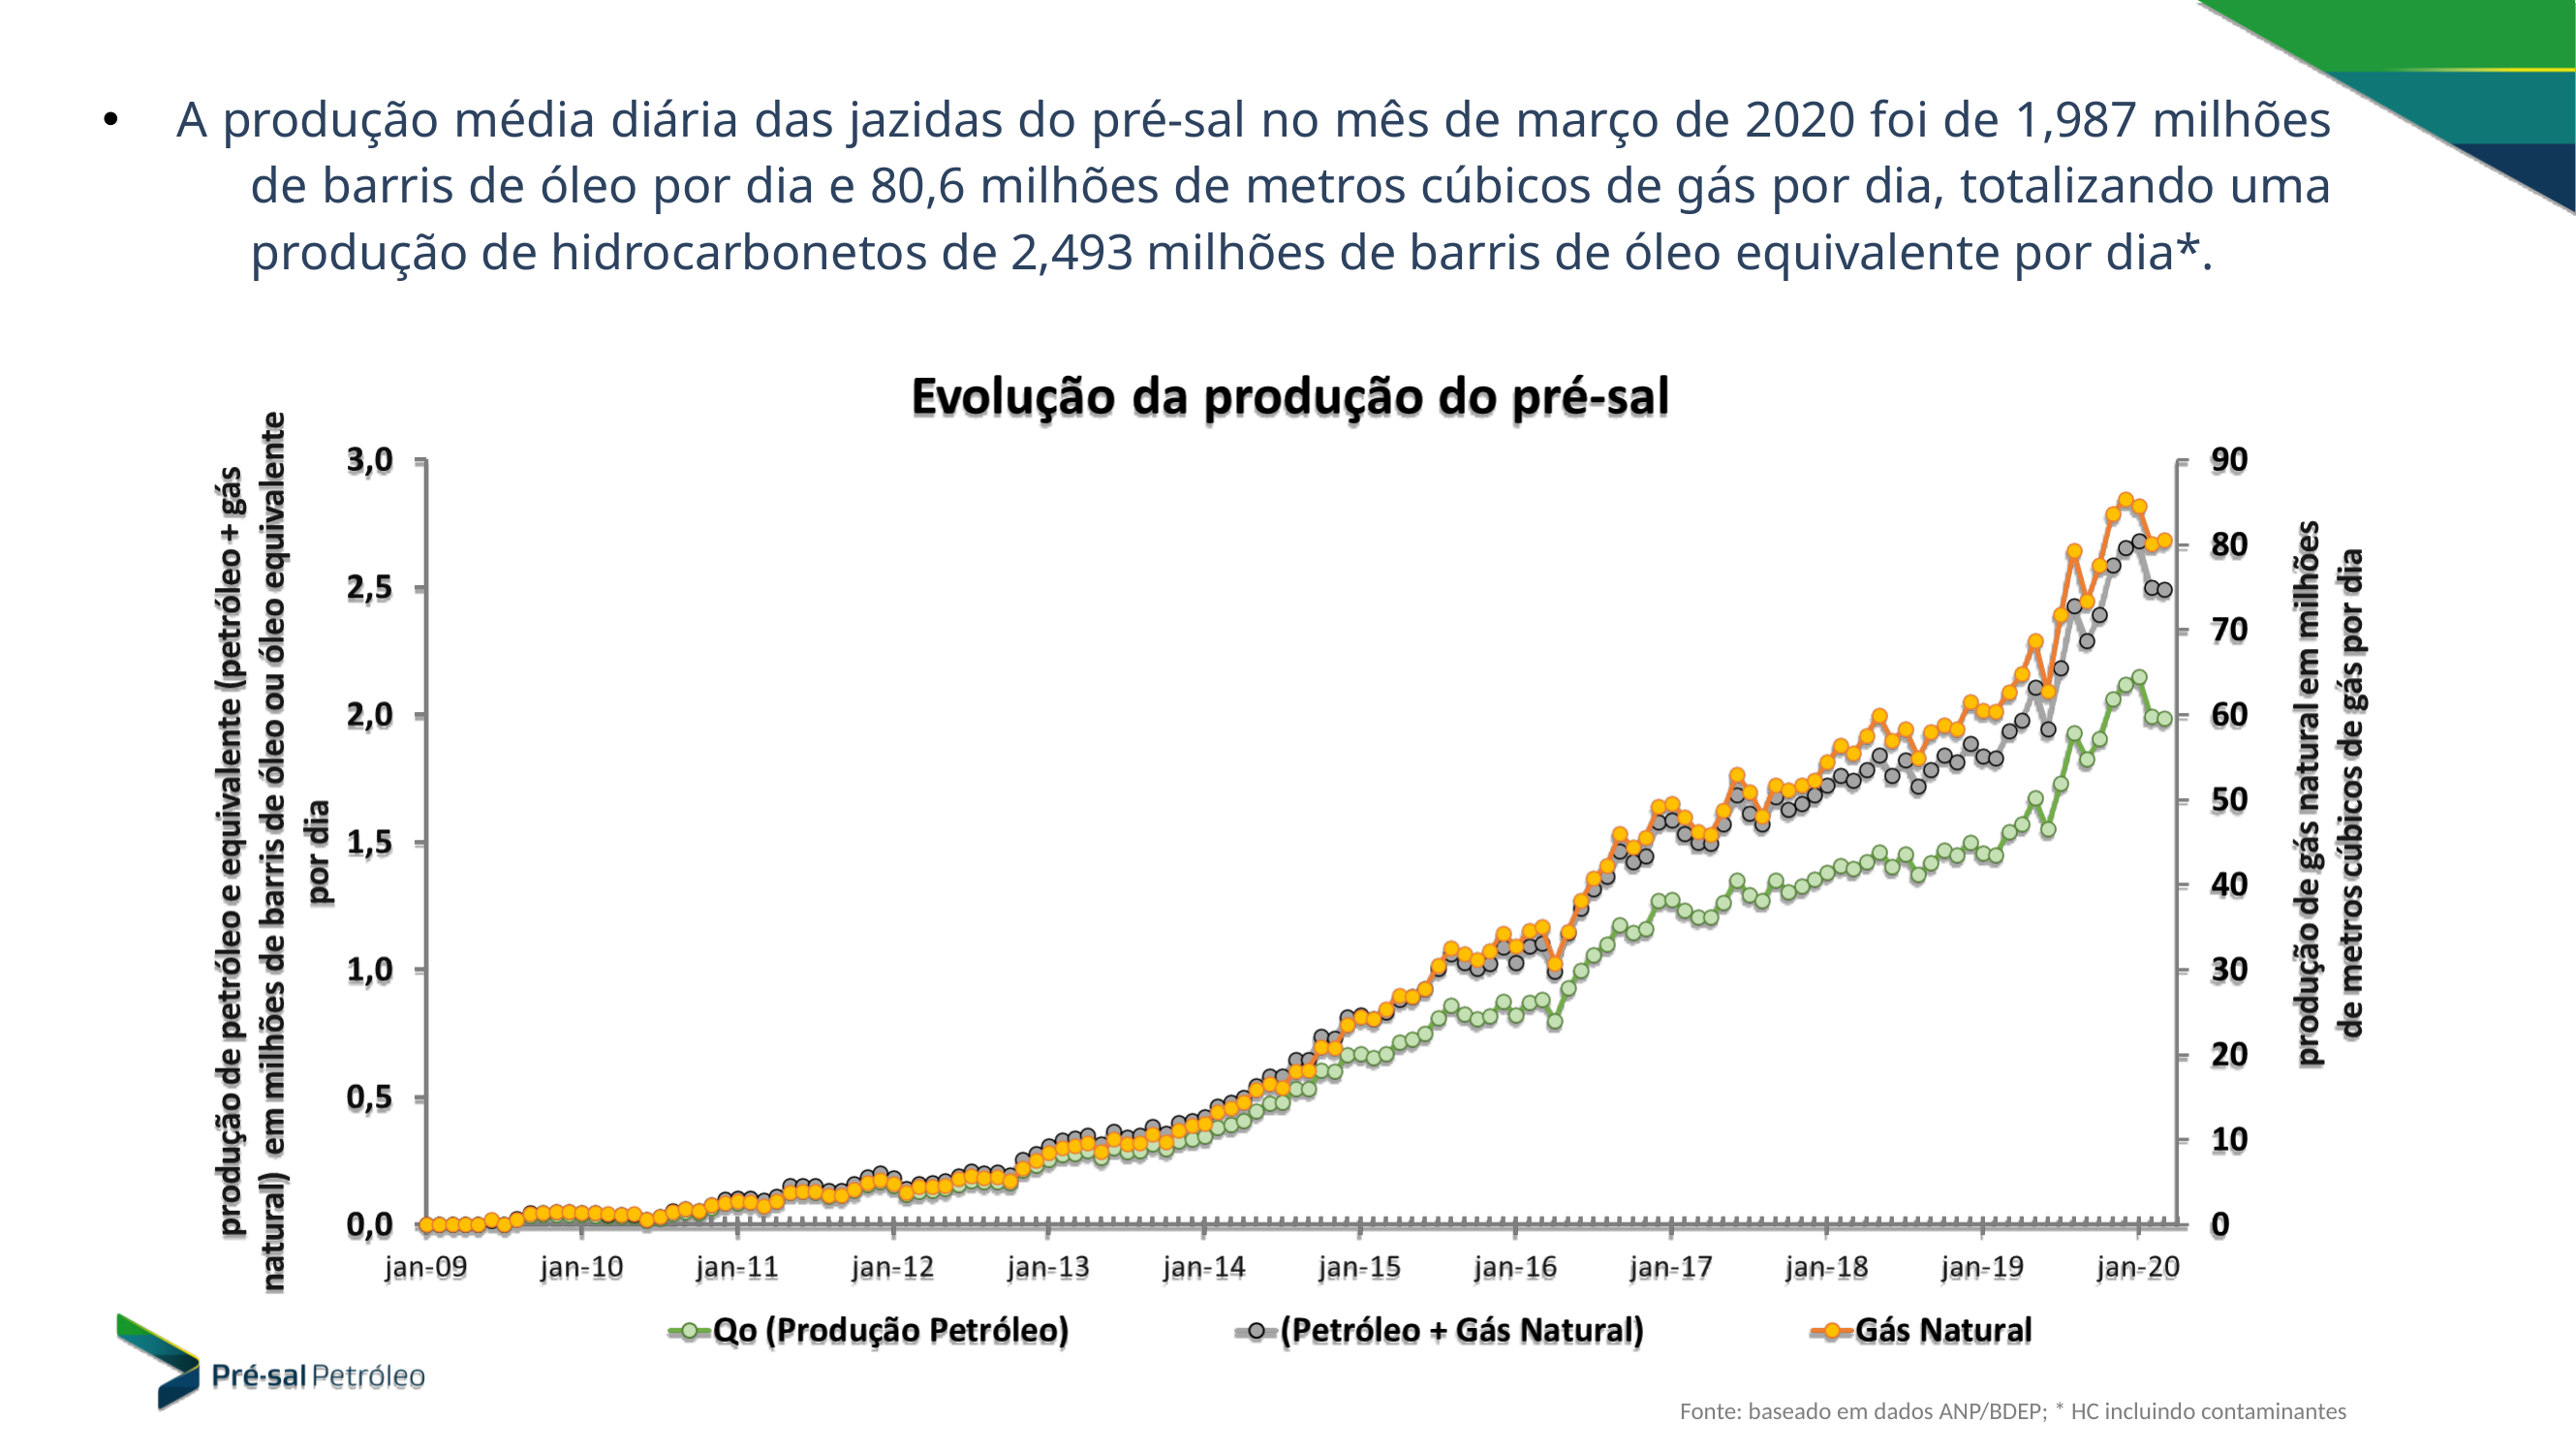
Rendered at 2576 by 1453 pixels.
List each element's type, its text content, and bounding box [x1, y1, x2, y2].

picture [177, 321, 2398, 1438]
text_box A produção média diária das jazidas do pré-sal no mês de março de 2020 foi de 1,987 milhões de barris de óleo por dia e 80,6 milhões de metros cúbicos de gás por dia, totalizando uma produção de hidrocarbonetos de 2,493 milhões de barris de óleo equivalente por dia*. [87, 77, 2349, 324]
